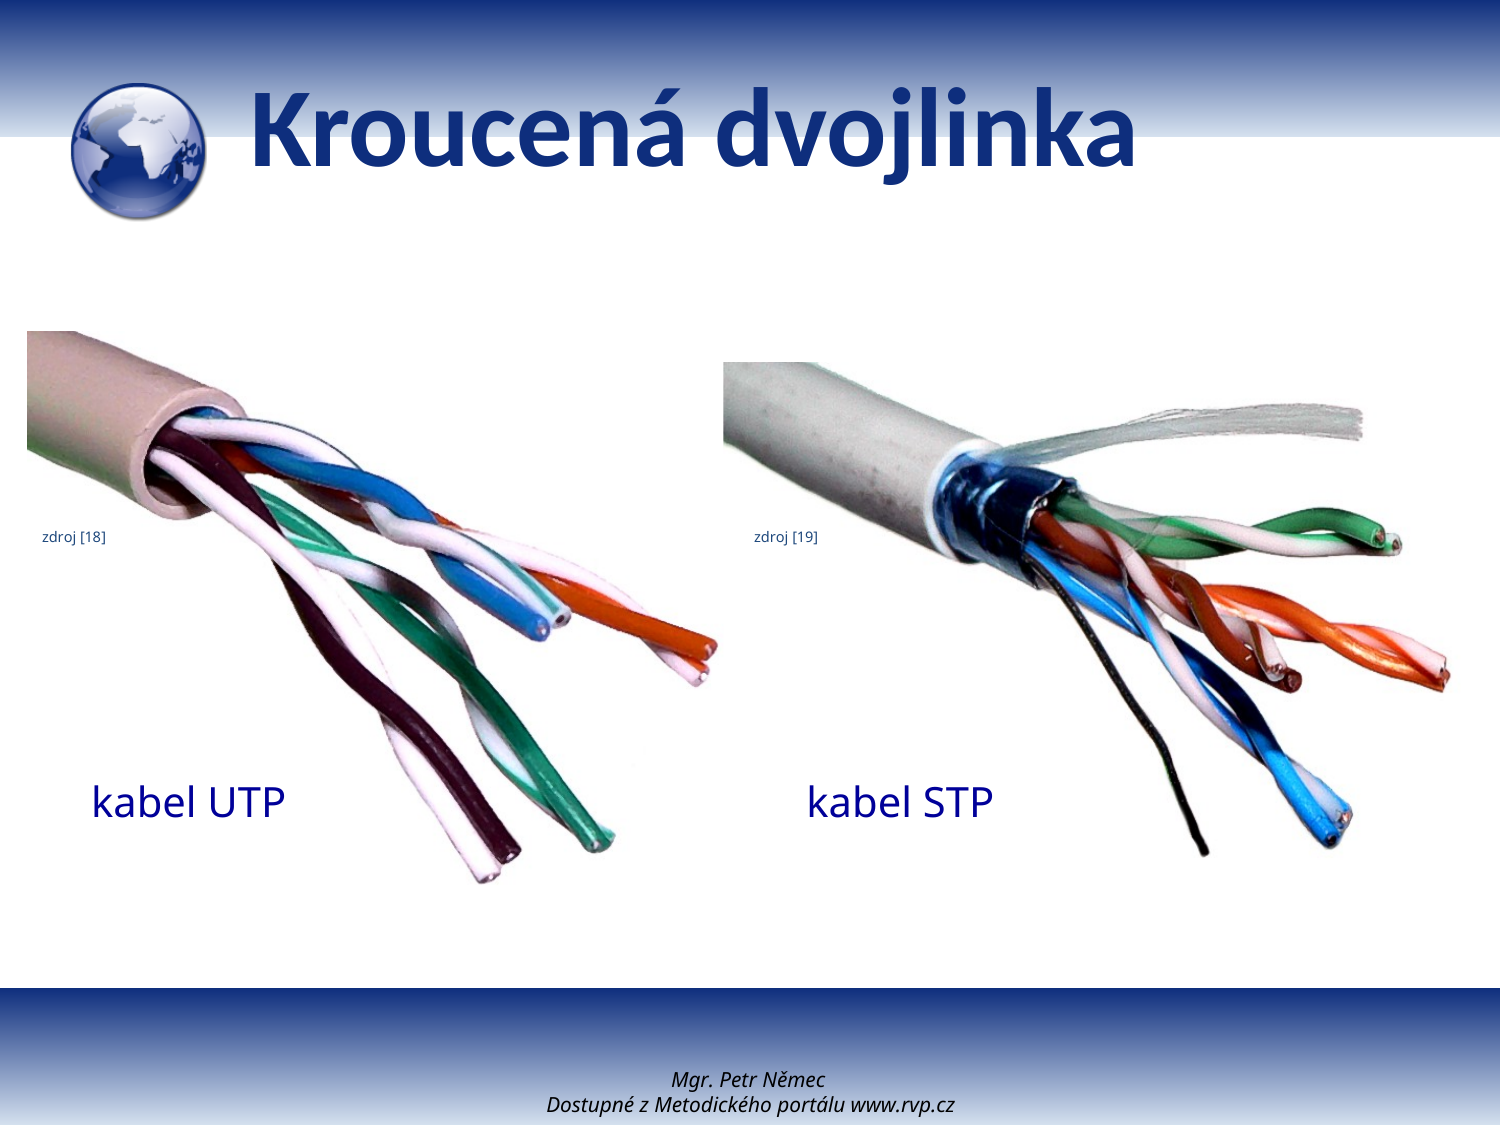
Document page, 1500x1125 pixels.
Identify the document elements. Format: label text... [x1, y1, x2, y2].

picture [27, 331, 1471, 920]
text_box kabel UTP [76, 767, 302, 834]
title Kroucená dvojlinka [235, 45, 1426, 233]
text_box zdroj [19] [739, 520, 834, 554]
picture [69, 83, 207, 222]
text_box zdroj [18] [27, 520, 121, 554]
text_box kabel STP [791, 767, 1010, 834]
